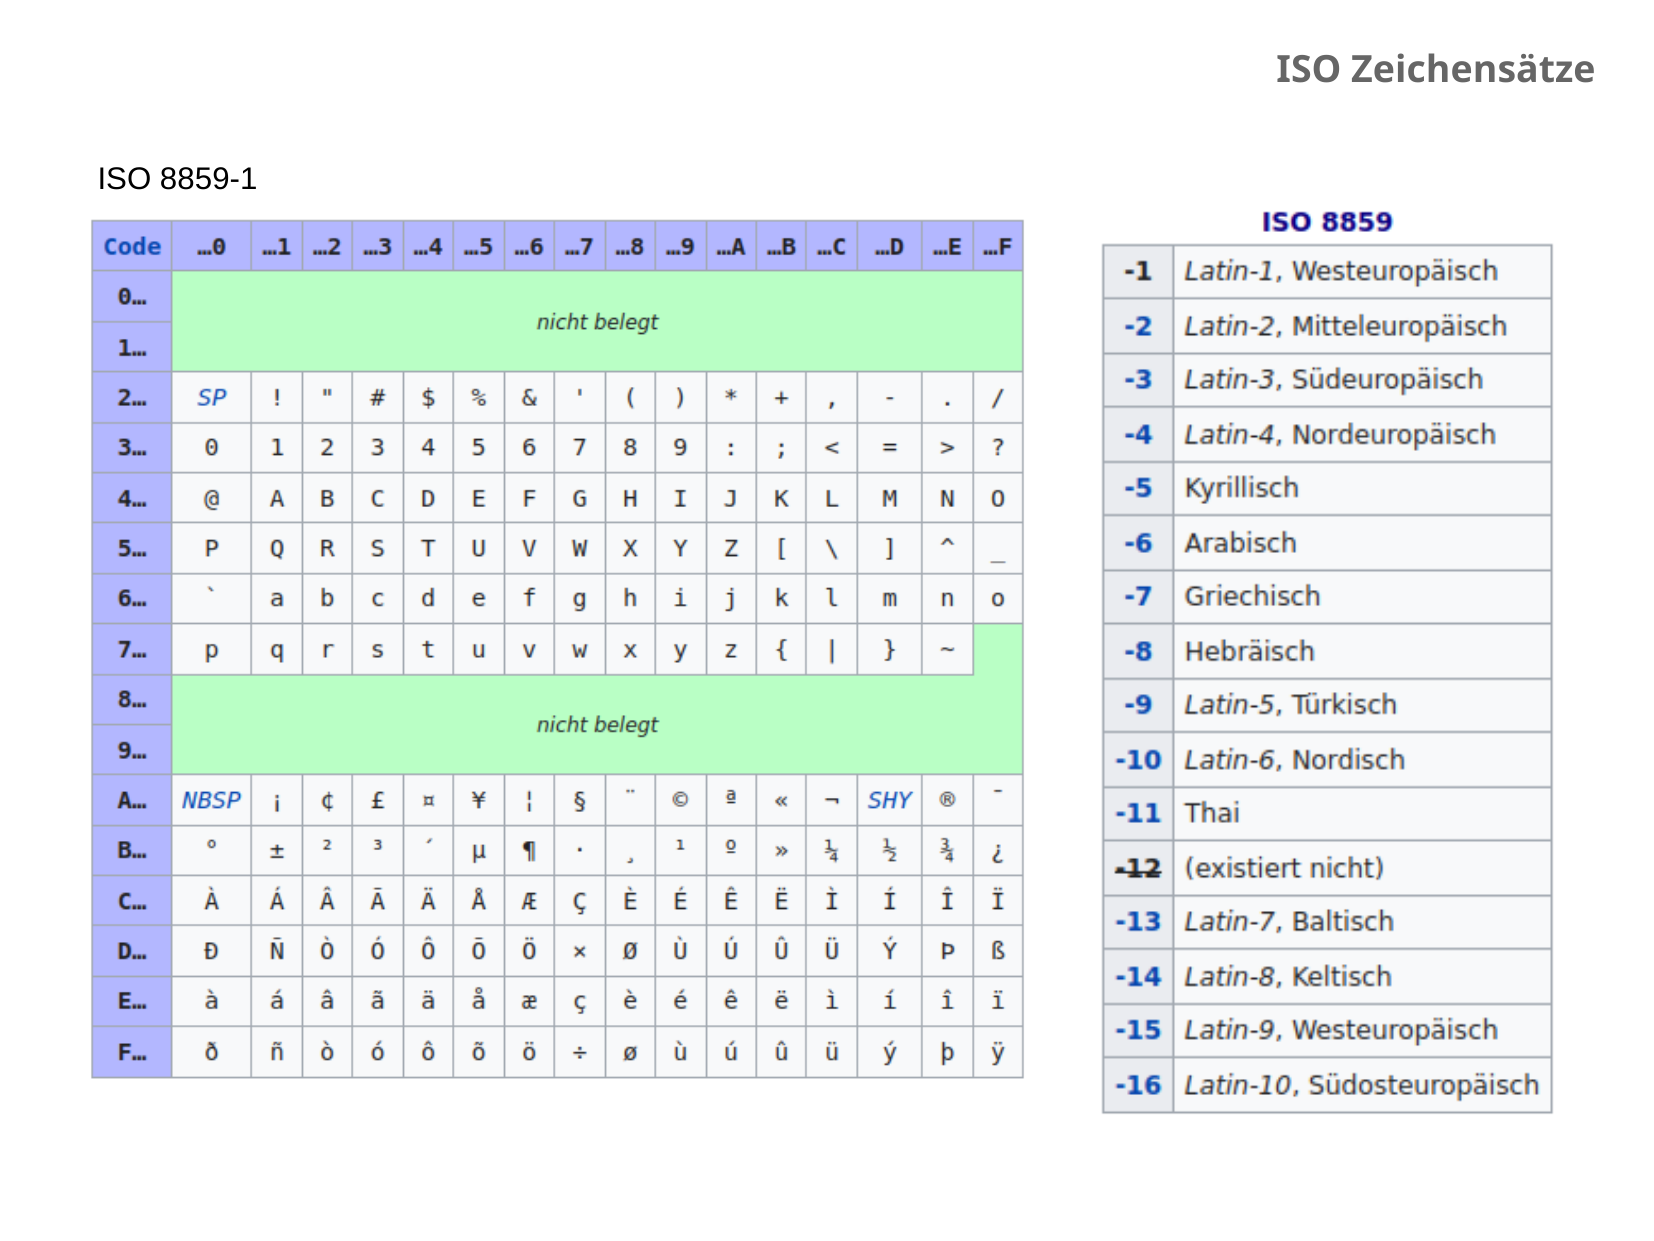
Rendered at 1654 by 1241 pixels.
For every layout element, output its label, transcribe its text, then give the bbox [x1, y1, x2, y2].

text_box ISO Zeichensätze [1251, 35, 1642, 114]
text_box ISO 8859-1 [82, 153, 981, 211]
picture [1090, 200, 1583, 1129]
picture [85, 212, 1034, 1087]
